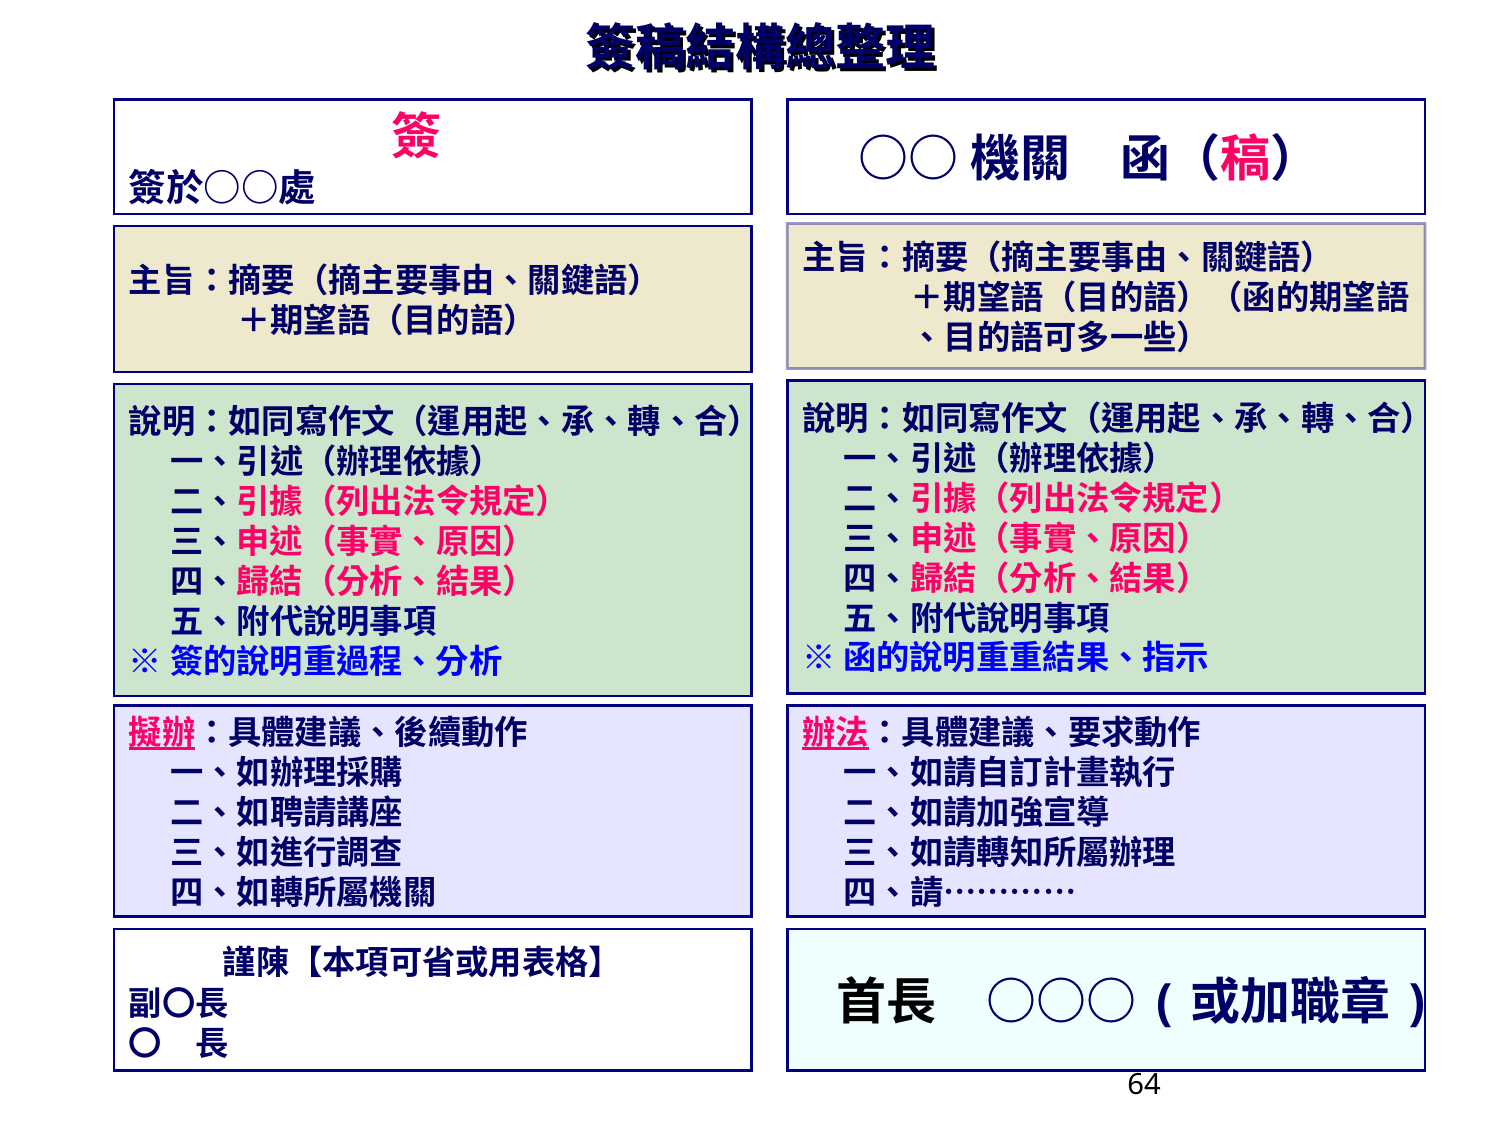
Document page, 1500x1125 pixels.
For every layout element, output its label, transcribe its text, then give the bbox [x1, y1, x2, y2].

text_box 說明：如同寫作文（運用起、承、轉、合） 一、引述（辦理依據） 二、引據（列出法令規定） 三、申述（事實、原因） 四、歸結（分析、結果） 五、附代說明事項 ※函的說明重重結果、指示 [787, 381, 1425, 693]
text_box 簽稿結構總整理 [526, 0, 996, 104]
text_box 主旨：摘要（摘主要事由、關鍵語） ＋期望語（目的語）（函的期望語 、目的語可多一些） [787, 224, 1425, 369]
text_box ○○機關 函（稿） [787, 100, 1425, 214]
text_box <編號> [1112, 1037, 1426, 1113]
text_box [10, 133, 1403, 367]
text_box 擬辦：具體建議、後續動作 一、如辦理採購 二、如聘請講座 三、如進行調查 四、如轉所屬機關 [114, 705, 752, 917]
text_box 簽 簽於○○處 [114, 100, 752, 214]
text_box 首長 ○○○(或加職章) [787, 929, 1425, 1070]
text_box 謹陳【本項可省或用表格】 副〇長 〇 長 [114, 929, 752, 1070]
text_box 說明：如同寫作文（運用起、承、轉、合） 一、引述（辦理依據） 二、引據（列出法令規定） 三、申述（事實、原因） 四、歸結（分析、結果） 五、附代說明事項 ※簽的說明重過程、分析 [114, 384, 752, 696]
text_box 辦法：具體建議、要求動作 一、如請自訂計畫執行 二、如請加強宣導 三、如請轉知所屬辦理 四、請………… [787, 705, 1425, 917]
text_box 主旨：摘要（摘主要事由、關鍵語） ＋期望語（目的語） [114, 226, 752, 372]
